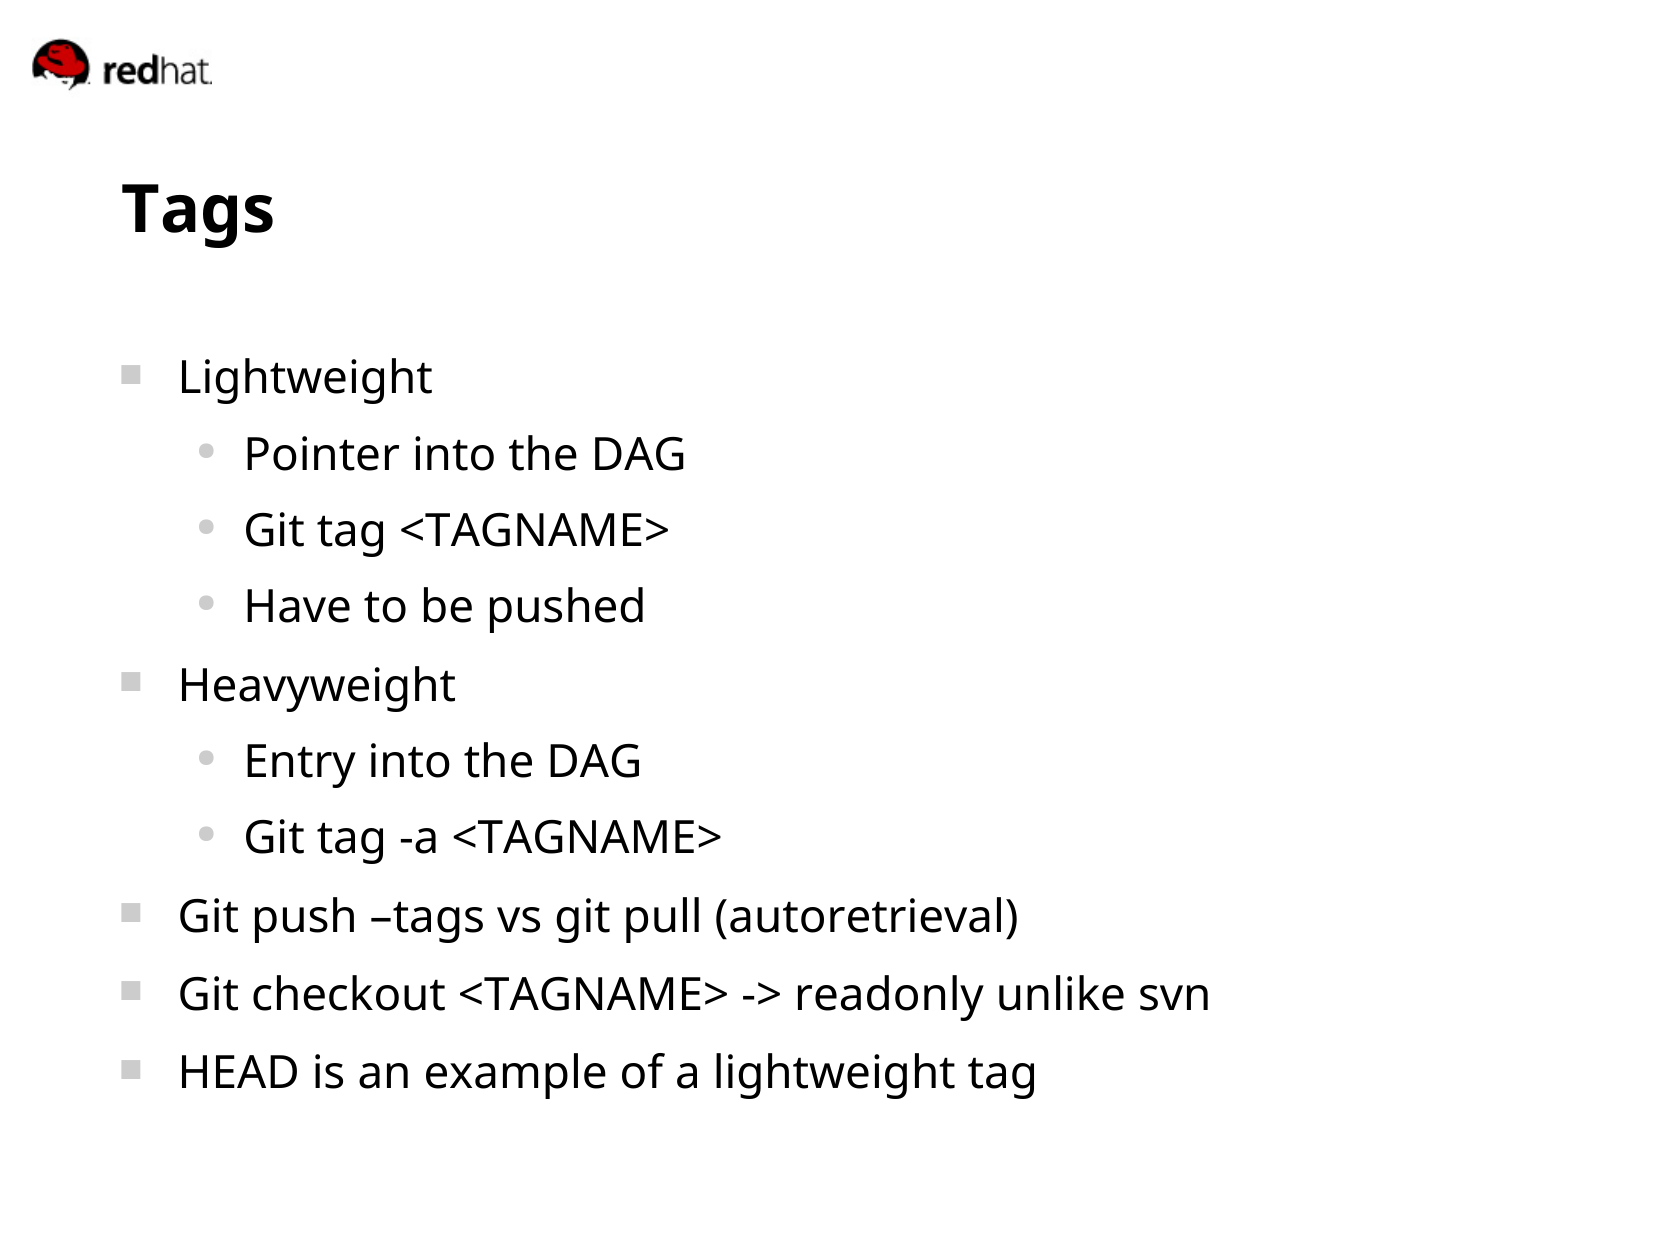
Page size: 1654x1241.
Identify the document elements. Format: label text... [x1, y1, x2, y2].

title Tags [121, 102, 1534, 310]
list Lightweight Pointer into the DAG Git tag <TAGNAME> Have to be pushed Heavyweight Entry into the DAG Git tag -a <TAGNAME> Git push –tags vs git pull (autoretrieval) Git checkout <TAGNAME> -> readonly unlike svn HEAD is an example of a lightweight tag [121, 344, 1534, 1127]
picture [31, 37, 212, 98]
